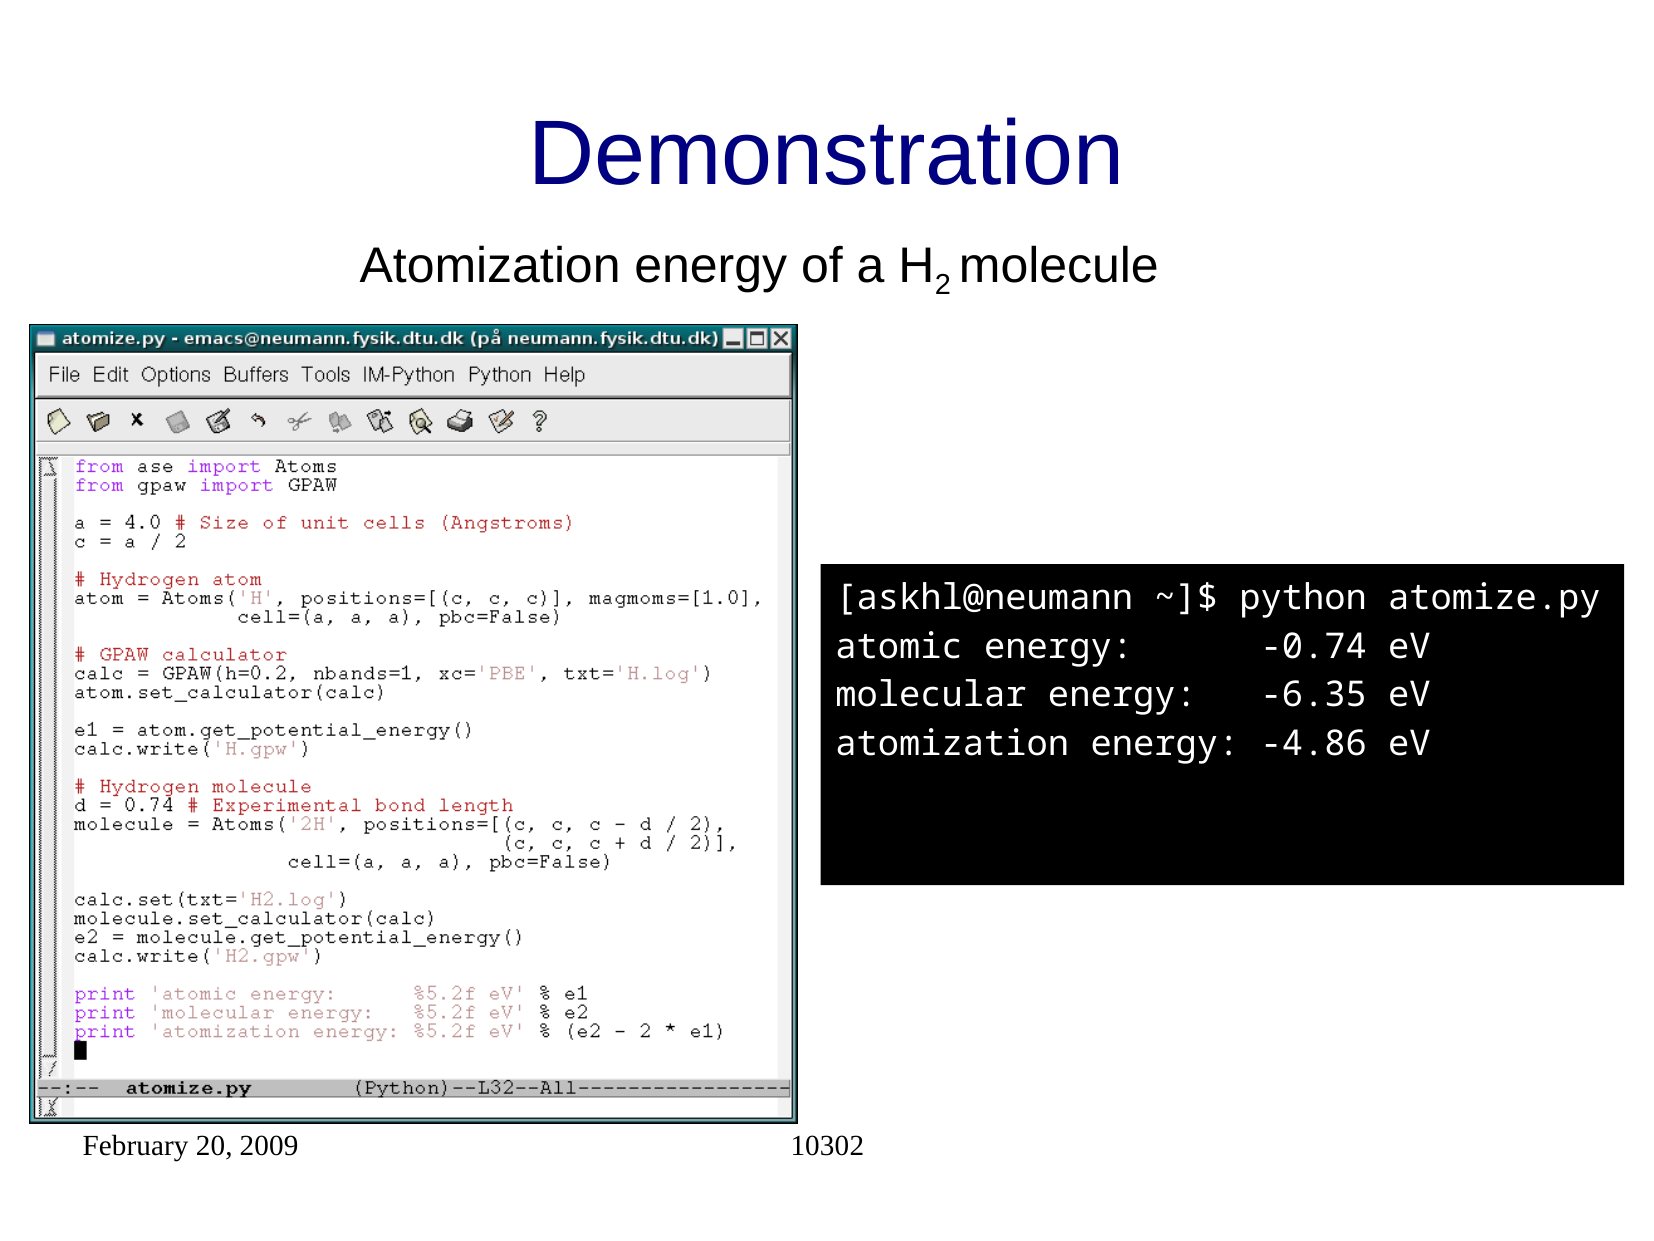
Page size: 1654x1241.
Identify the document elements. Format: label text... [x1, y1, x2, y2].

picture [29, 324, 798, 1124]
text_box [askhl@neumann ~]$ python atomize.py atomic energy: -0.74 eV molecular energy: -6.35 eV atomization energy: -4.86 eV [820, 564, 1625, 886]
title Demonstration [82, 49, 1571, 257]
list Atomization energy of a H2 molecule [344, 229, 1309, 339]
